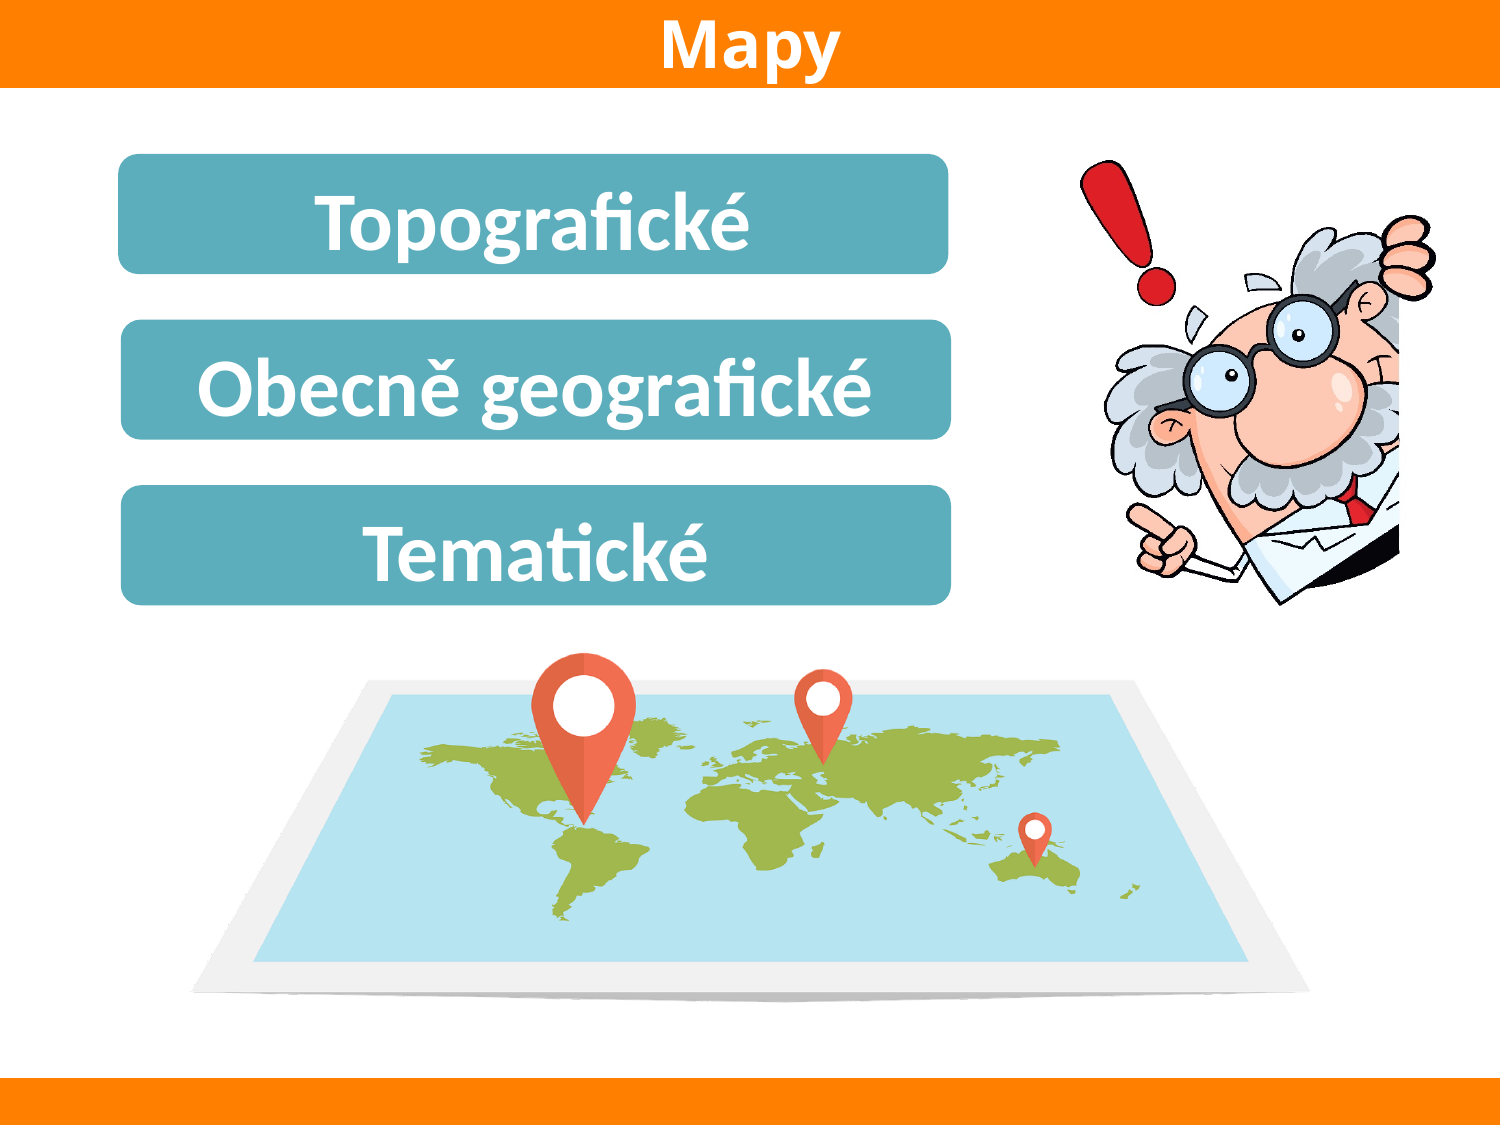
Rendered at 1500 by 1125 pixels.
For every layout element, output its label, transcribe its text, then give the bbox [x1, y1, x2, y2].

text_box [0, 1078, 1500, 1125]
text_box Tematické [120, 485, 952, 606]
text_box Obecně geografické [120, 319, 952, 440]
text_box Mapy [0, 0, 1500, 88]
text_box Topografické [118, 153, 949, 275]
picture [186, 160, 1436, 1078]
